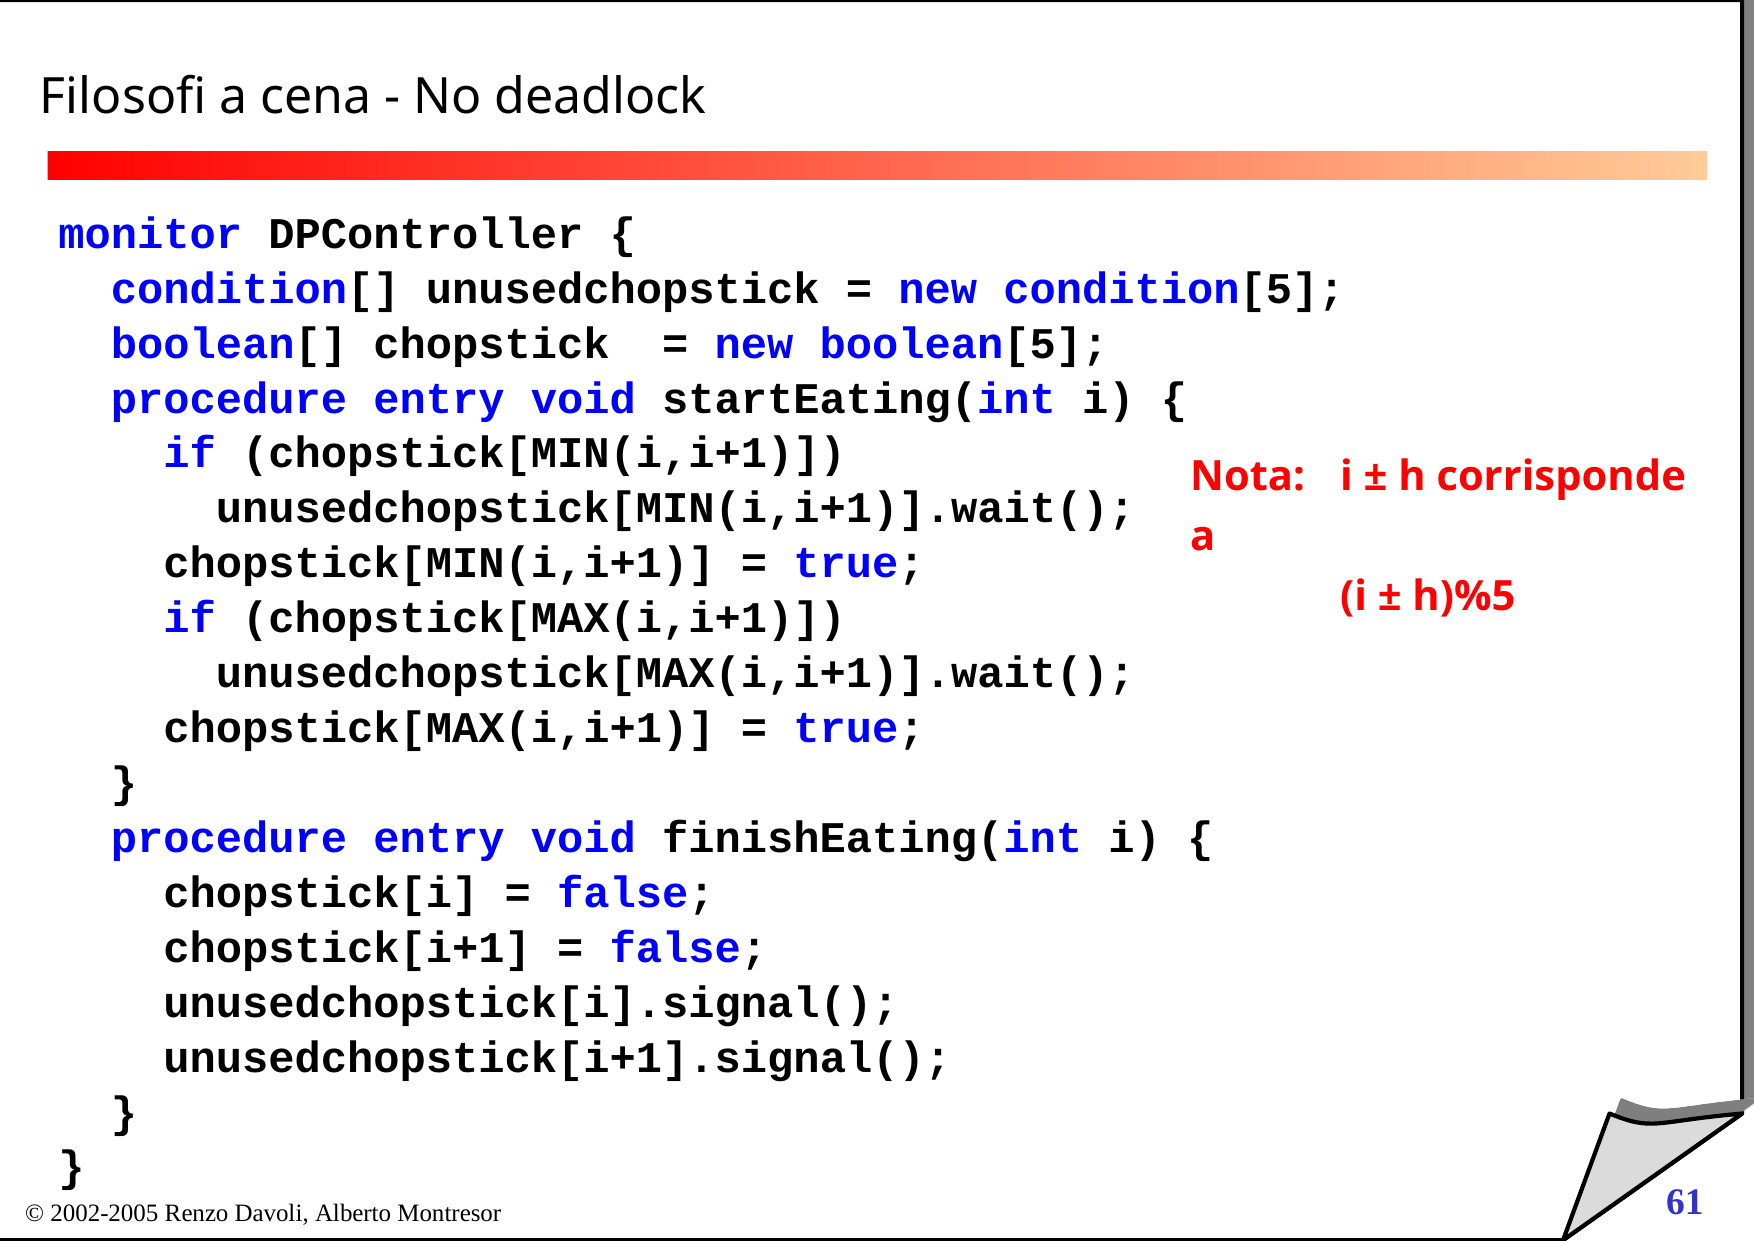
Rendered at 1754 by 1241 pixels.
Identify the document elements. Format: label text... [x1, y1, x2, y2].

text_box Nota: i ± h corrisponde a (i ± h)%5 [1190, 442, 1692, 628]
title Filosofi a cena - No deadlock [39, 49, 1713, 144]
list monitor DPController { condition[] unusedchopstick = new condition[5]; boolean[] chopstick = new boolean[5]; procedure entry void startEating(int i) { if (chopstick[MIN(i,i+1)]) unusedchopstick[MIN(i,i+1)].wait(); chopstick[MIN(i,i+1)] = true; if (chopstick[MAX(i,i+1)]) unusedchopstick[MAX(i,i+1)].wait(); chopstick[MAX(i,i+1)] = true; } procedure entry void finishEating(int i) { chopstick[i] = false; chopstick[i+1] = false; unusedchopstick[i].signal(); unusedchopstick[i+1].signal(); } } [58, 206, 1696, 1196]
